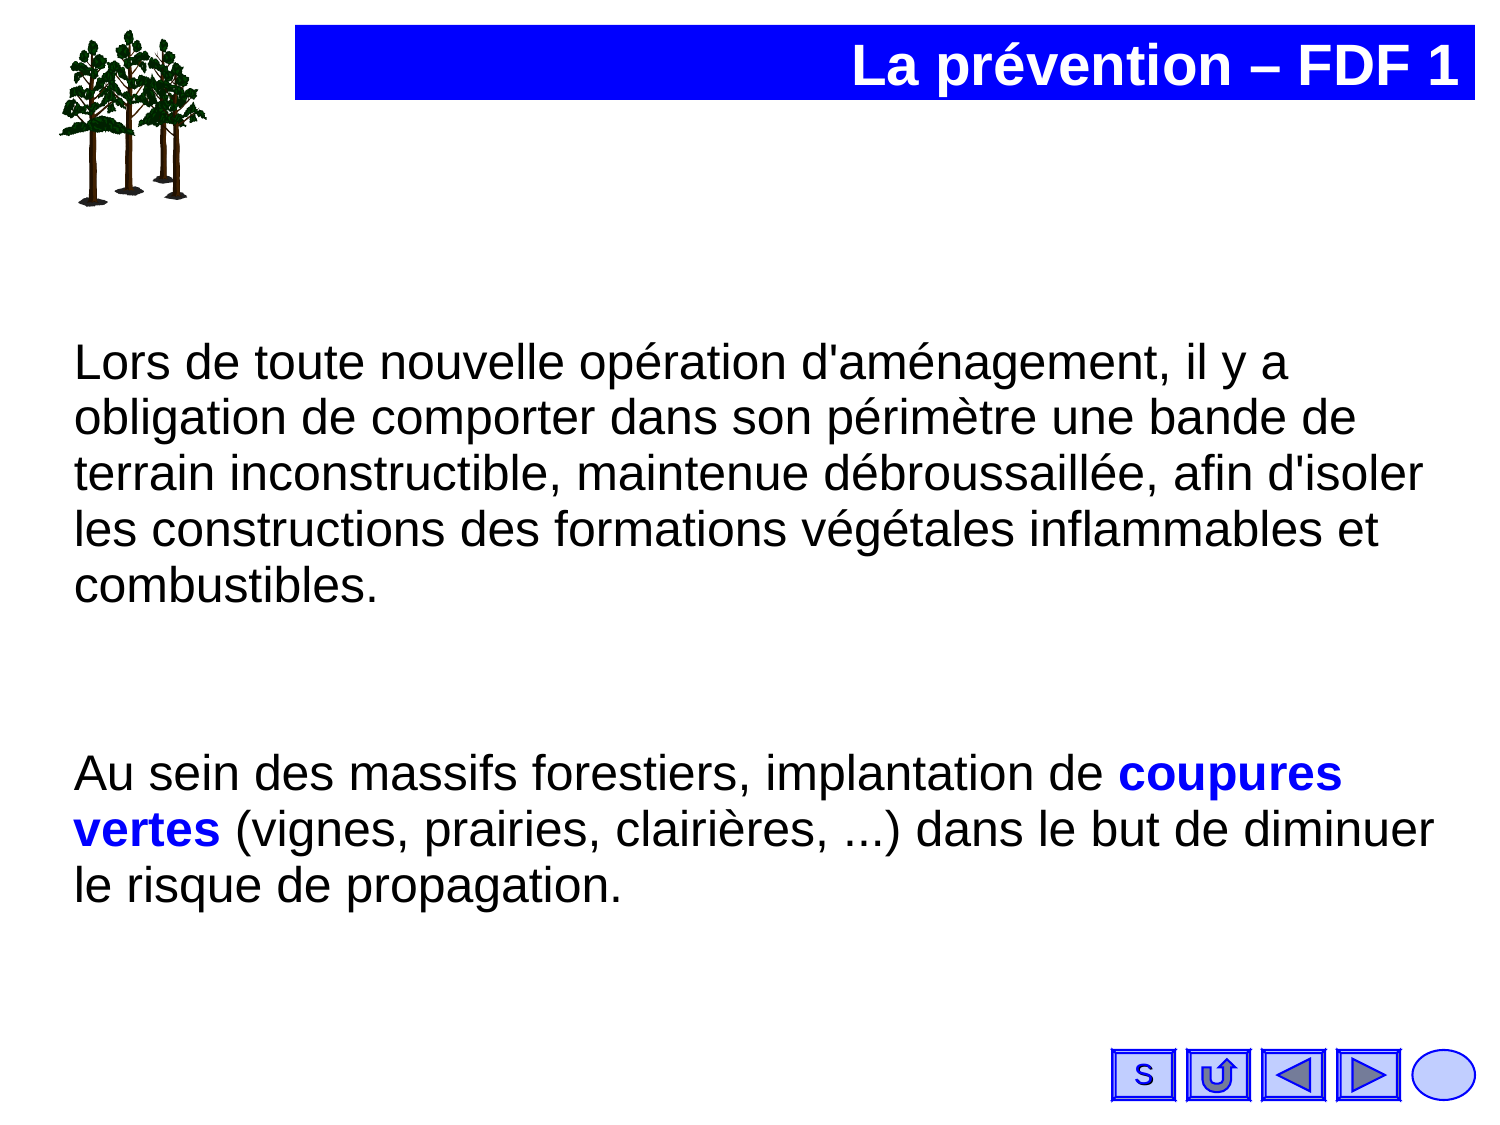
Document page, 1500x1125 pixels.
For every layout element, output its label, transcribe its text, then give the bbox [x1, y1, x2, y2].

text_box La prévention – FDF 1 [295, 24, 1475, 100]
text_box [1412, 1049, 1476, 1101]
text_box Lors de toute nouvelle opération d'aménagement, il y a obligation de comporter dans son périmètre une bande de terrain inconstructible, maintenue débroussaillée, afin d'isoler les constructions des formations végétales inflammables et combustibles. [59, 326, 1500, 621]
text_box Au sein des massifs forestiers, implantation de coupures vertes (vignes, prairies, clairières, ...) dans le but de diminuer le risque de propagation. [59, 738, 1477, 924]
